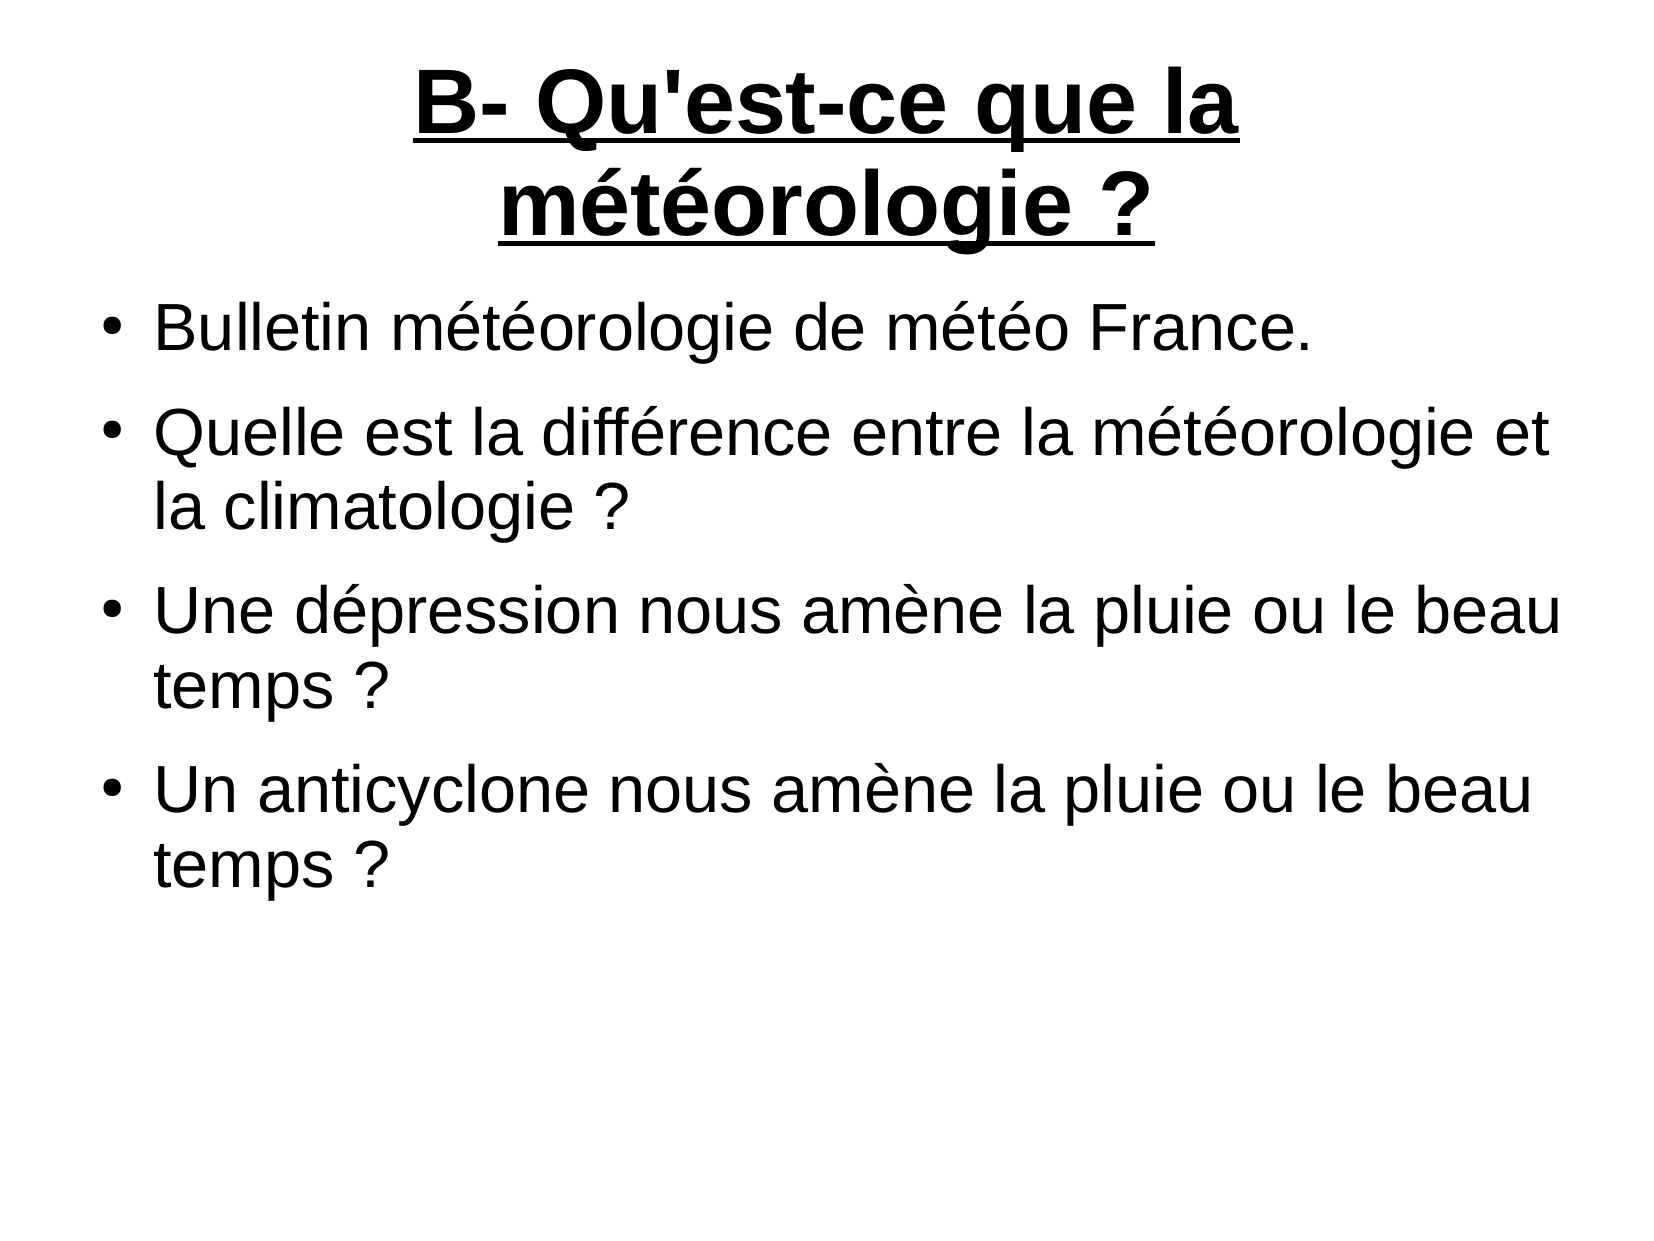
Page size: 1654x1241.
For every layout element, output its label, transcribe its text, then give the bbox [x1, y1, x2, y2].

list Bulletin météorologie de météo France. Quelle est la différence entre la météorologie et la climatologie ? Une dépression nous amène la pluie ou le beau temps ? Un anticyclone nous amène la pluie ou le beau temps ? [82, 290, 1571, 1109]
title B- Qu'est-ce que la météorologie ? [82, 49, 1571, 257]
